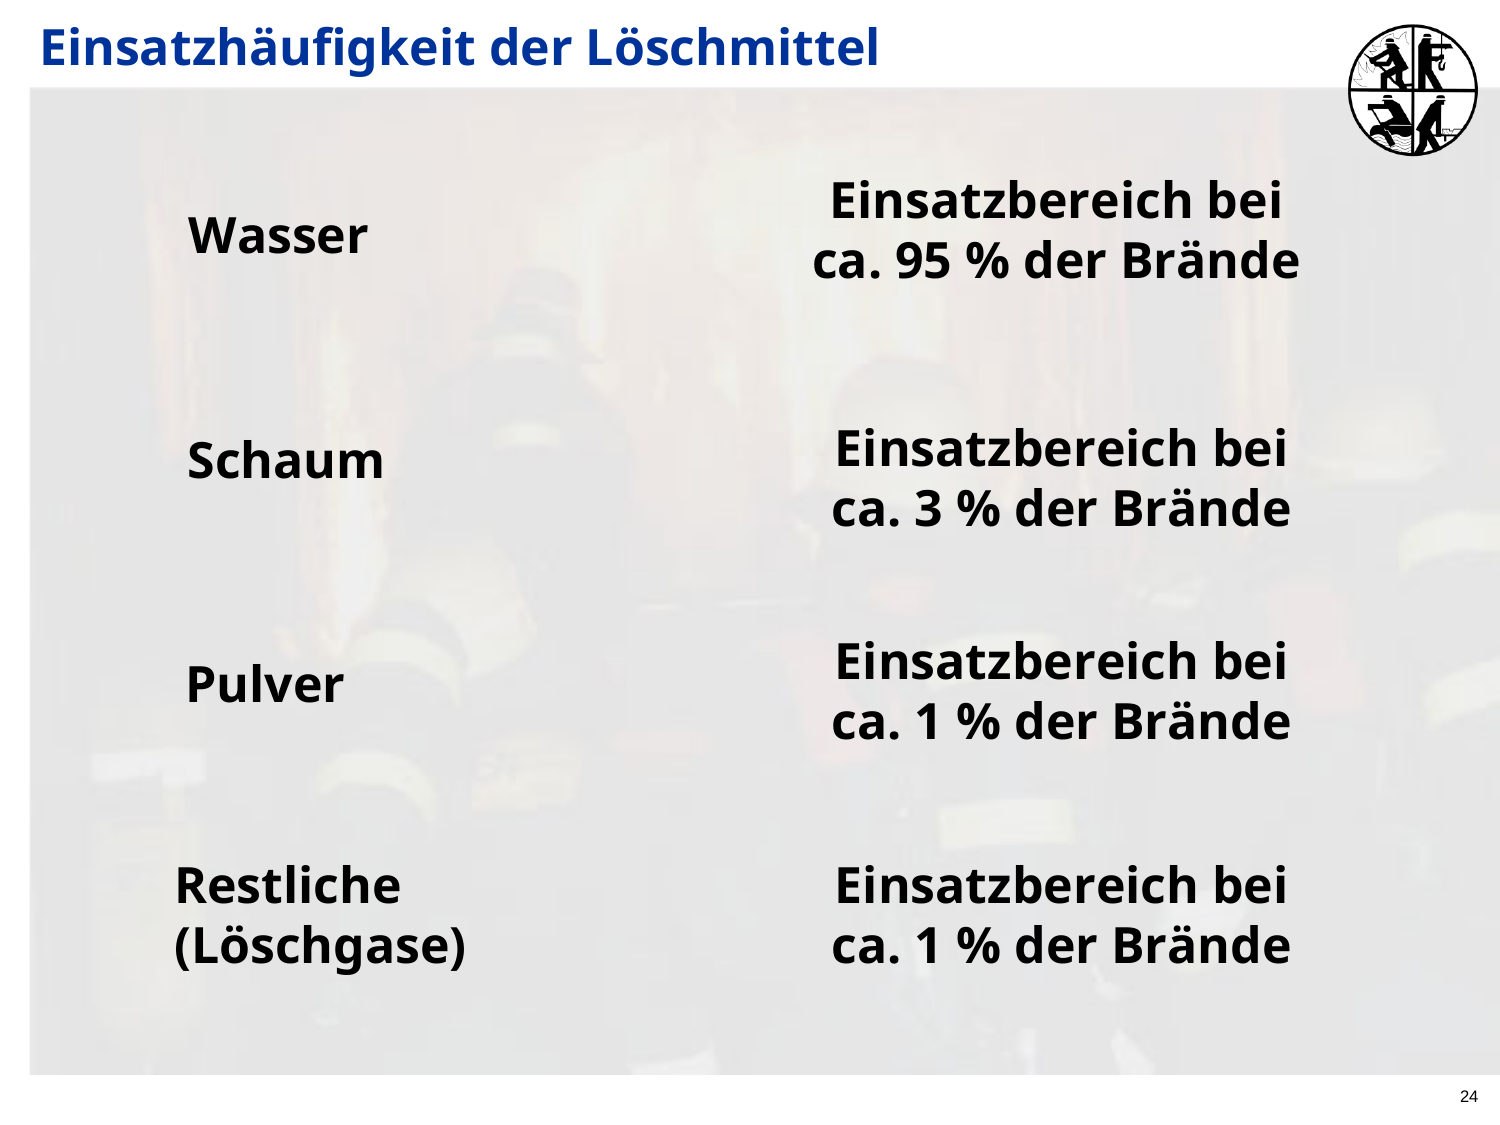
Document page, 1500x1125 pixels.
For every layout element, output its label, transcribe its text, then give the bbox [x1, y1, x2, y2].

text_box Wasser [174, 196, 385, 272]
text_box Schaum [172, 420, 401, 497]
text_box Pulver [170, 645, 361, 721]
text_box Einsatzbereich bei ca. 1 % der Brände [817, 846, 1308, 982]
text_box <Foliennummer> [1180, 1078, 1494, 1118]
text_box Restliche (Löschgase) [159, 846, 482, 982]
title Einsatzhäufigkeit der Löschmittel [39, 15, 1222, 78]
text_box Einsatzbereich bei ca. 95 % der Brände [797, 160, 1316, 297]
text_box Einsatzbereich bei ca. 3 % der Brände [817, 408, 1308, 545]
text_box Einsatzbereich bei ca. 1 % der Brände [817, 621, 1308, 758]
picture [31, 20, 1500, 1075]
